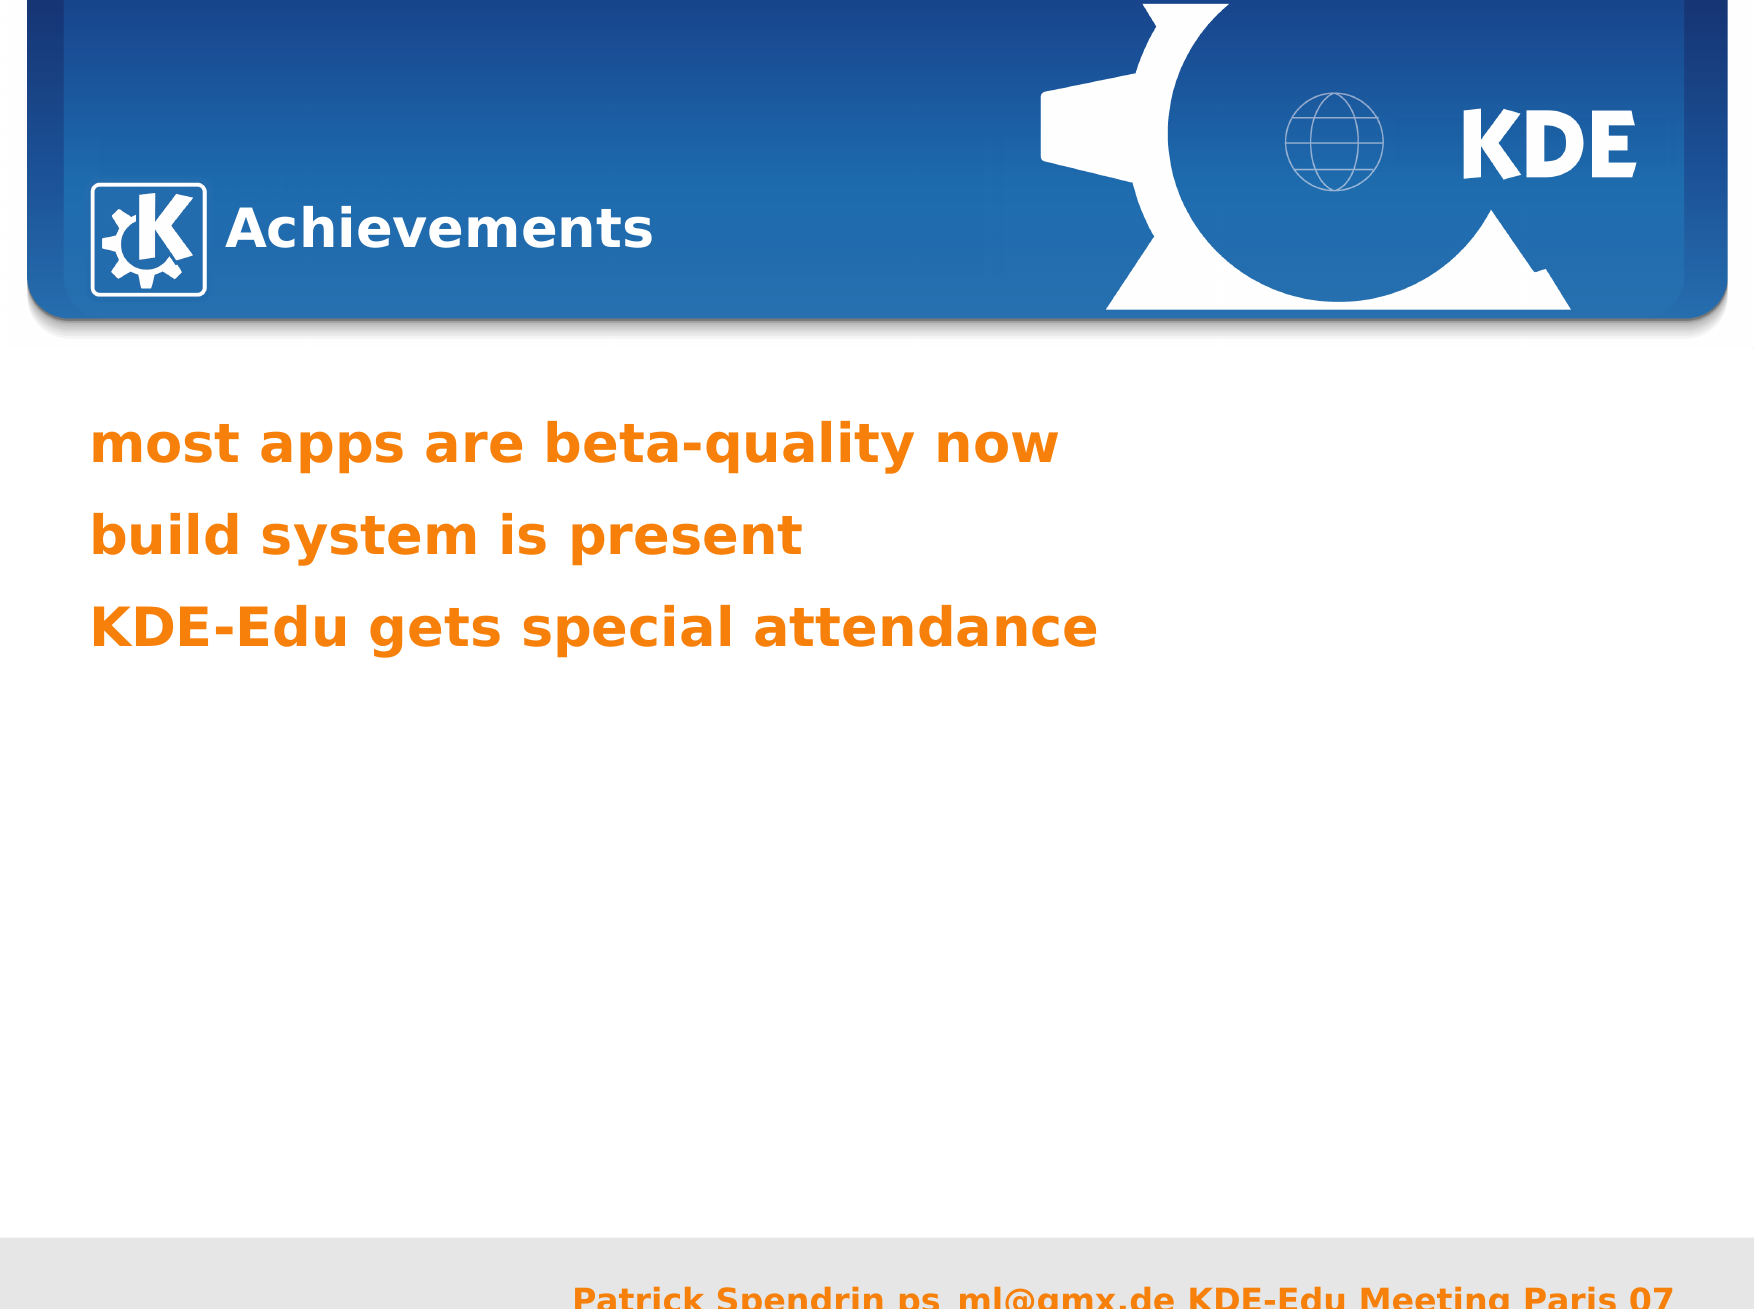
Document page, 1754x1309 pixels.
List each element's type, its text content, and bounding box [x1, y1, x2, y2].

list most apps are beta-quality now build system is present KDE-Edu gets special attendance [71, 411, 1651, 1148]
title Achievements [225, 194, 1126, 264]
picture [0, 0, 1754, 349]
